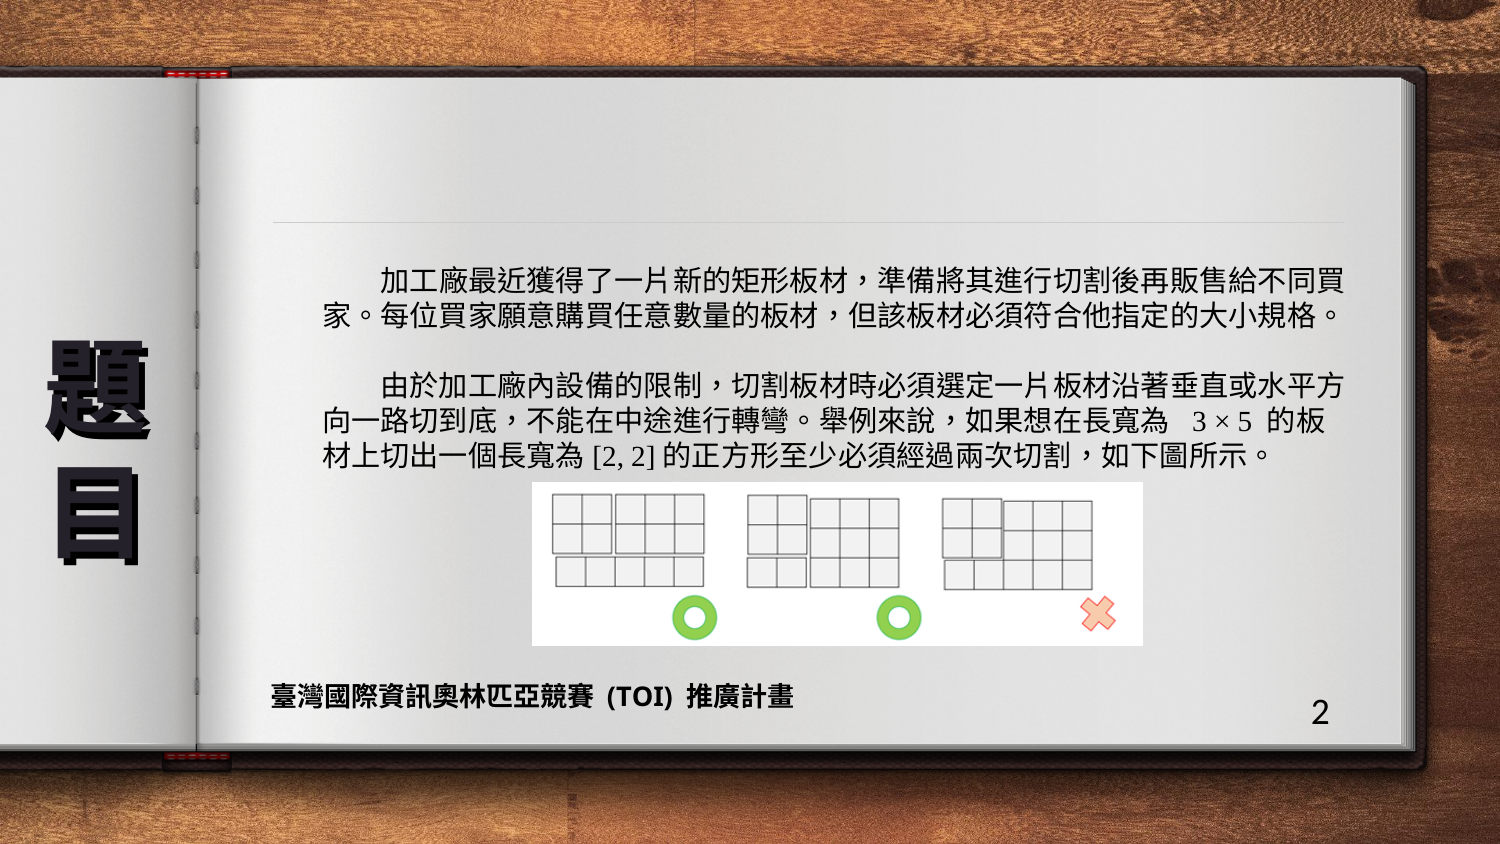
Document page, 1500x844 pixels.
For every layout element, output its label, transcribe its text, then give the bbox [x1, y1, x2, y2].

text_box [1295, 672, 1386, 737]
title 題 目 [28, 306, 210, 552]
text_box 加工廠最近獲得了一片新的矩形板材，準備將其進行切割後再販售給不同買家。每位買家願意購買任意數量的板材，但該板材必須符合他指定的大小規格。 由於加工廠內設備的限制，切割板材時必須選定一片板材沿著垂直或水平方向一路切到底，不能在中途進行轉彎。舉例來說，如果想在長寬為 3 × 5 的板材上切出一個長寬為[2, 2]的正方形至少必須經過兩次切割，如下圖所示。 [307, 255, 1367, 480]
picture [532, 482, 1143, 646]
